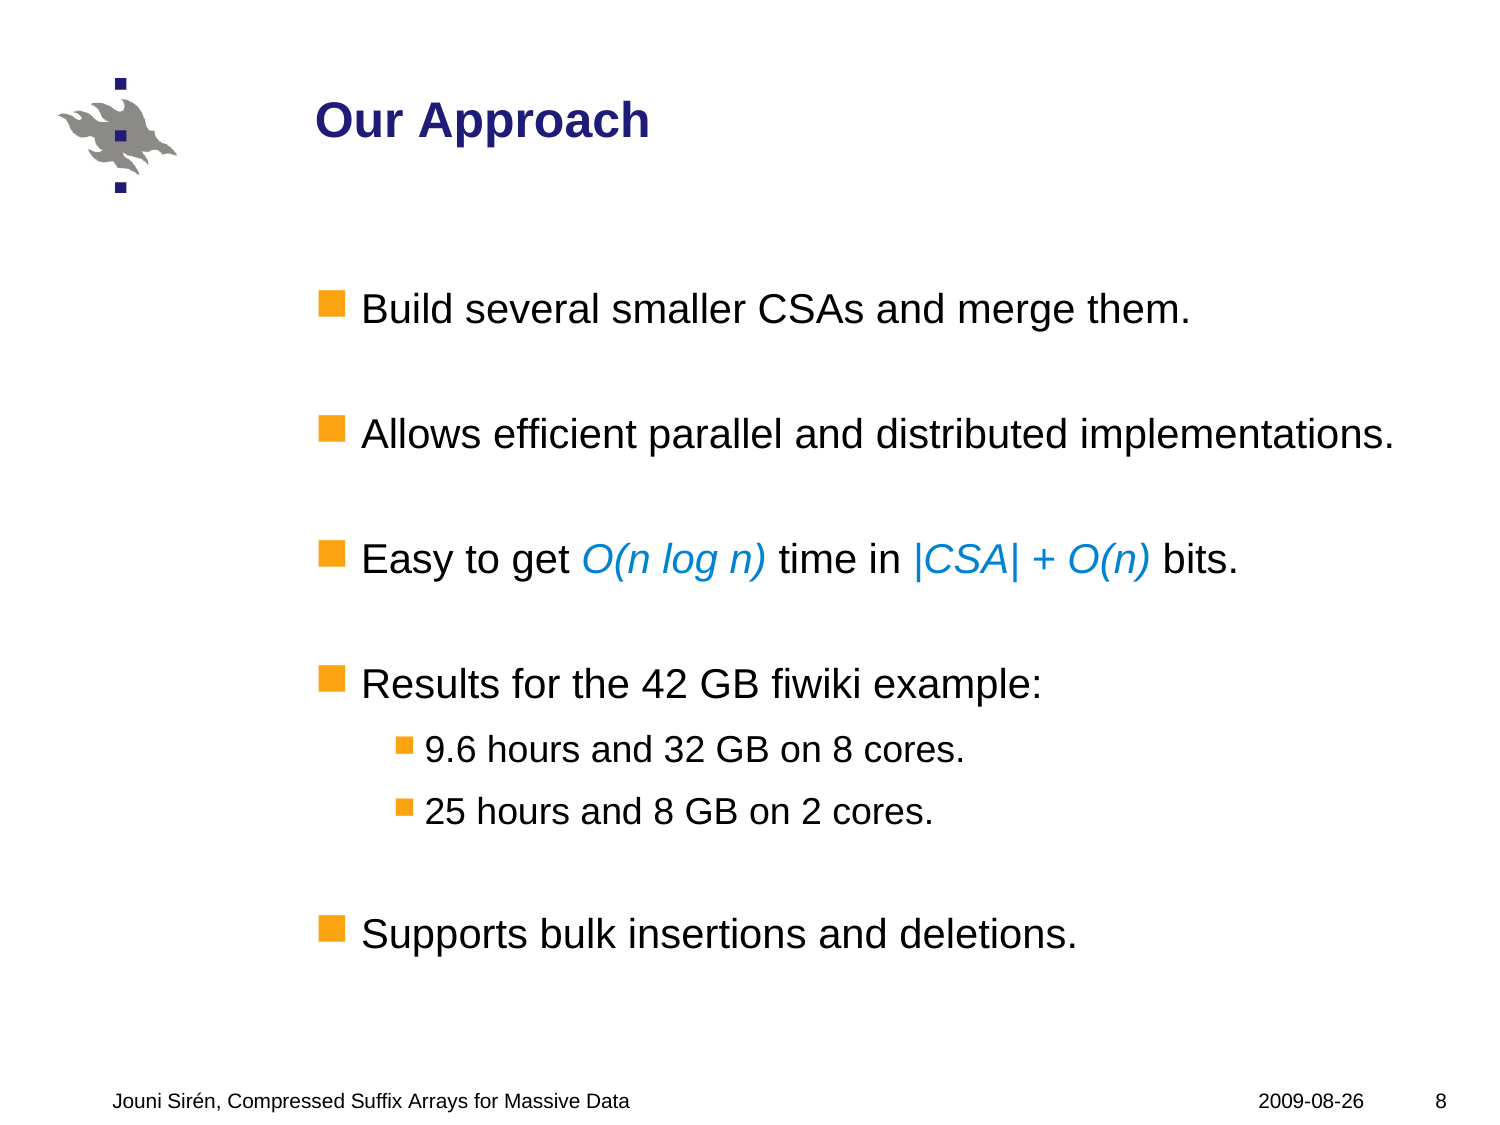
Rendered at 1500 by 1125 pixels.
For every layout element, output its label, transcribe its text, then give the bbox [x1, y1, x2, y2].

title Our Approach [299, 24, 1450, 209]
picture [57, 78, 177, 193]
list Build several smaller CSAs and merge them. Allows efficient parallel and distributed implementations. Easy to get O(n log n) time in |CSA| + O(n) bits. Results for the 42 GB fiwiki example: 9.6 hours and 32 GB on 8 cores. 25 hours and 8 GB on 2 cores. Supports bulk insertions and deletions. [299, 262, 1450, 1076]
